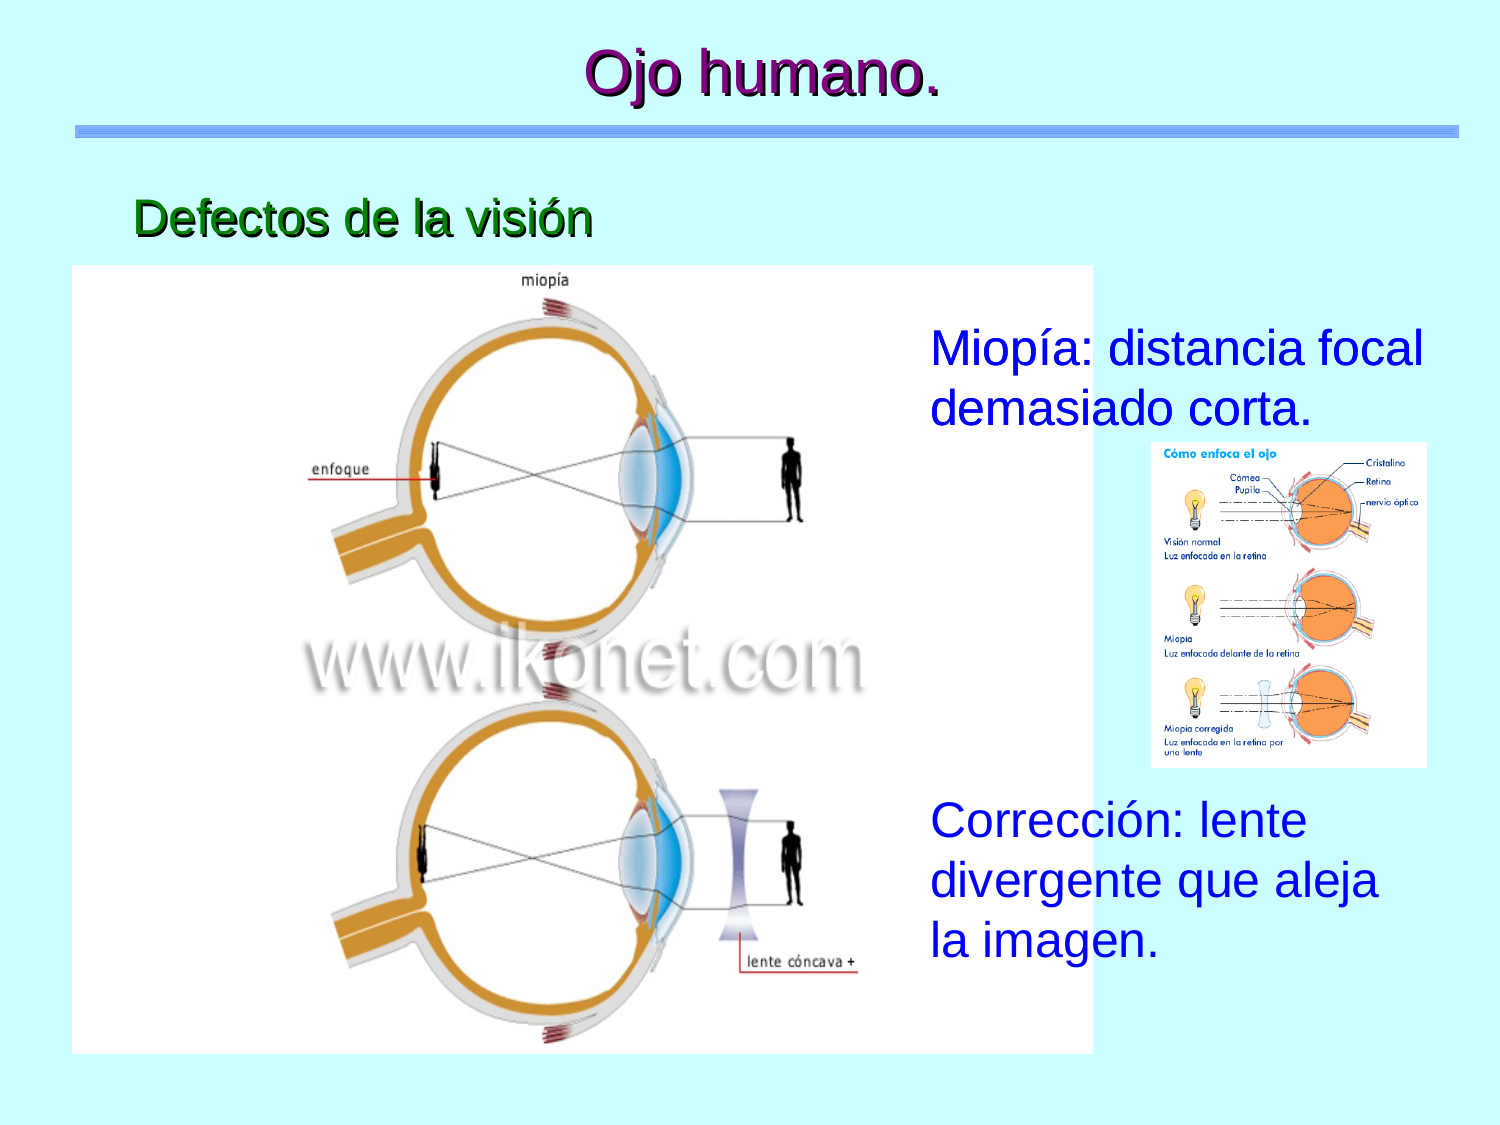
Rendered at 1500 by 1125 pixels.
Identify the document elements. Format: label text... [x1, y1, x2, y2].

picture [1151, 442, 1427, 768]
text_box Ojo humano. [50, 23, 1476, 114]
picture [72, 265, 1093, 1054]
text_box [75, 125, 1460, 138]
text_box Corrección: lente divergente que aleja la imagen. [915, 780, 1447, 976]
text_box Defectos de la visión [70, 177, 768, 296]
text_box Miopía: distancia focal demasiado corta. [915, 308, 1447, 443]
